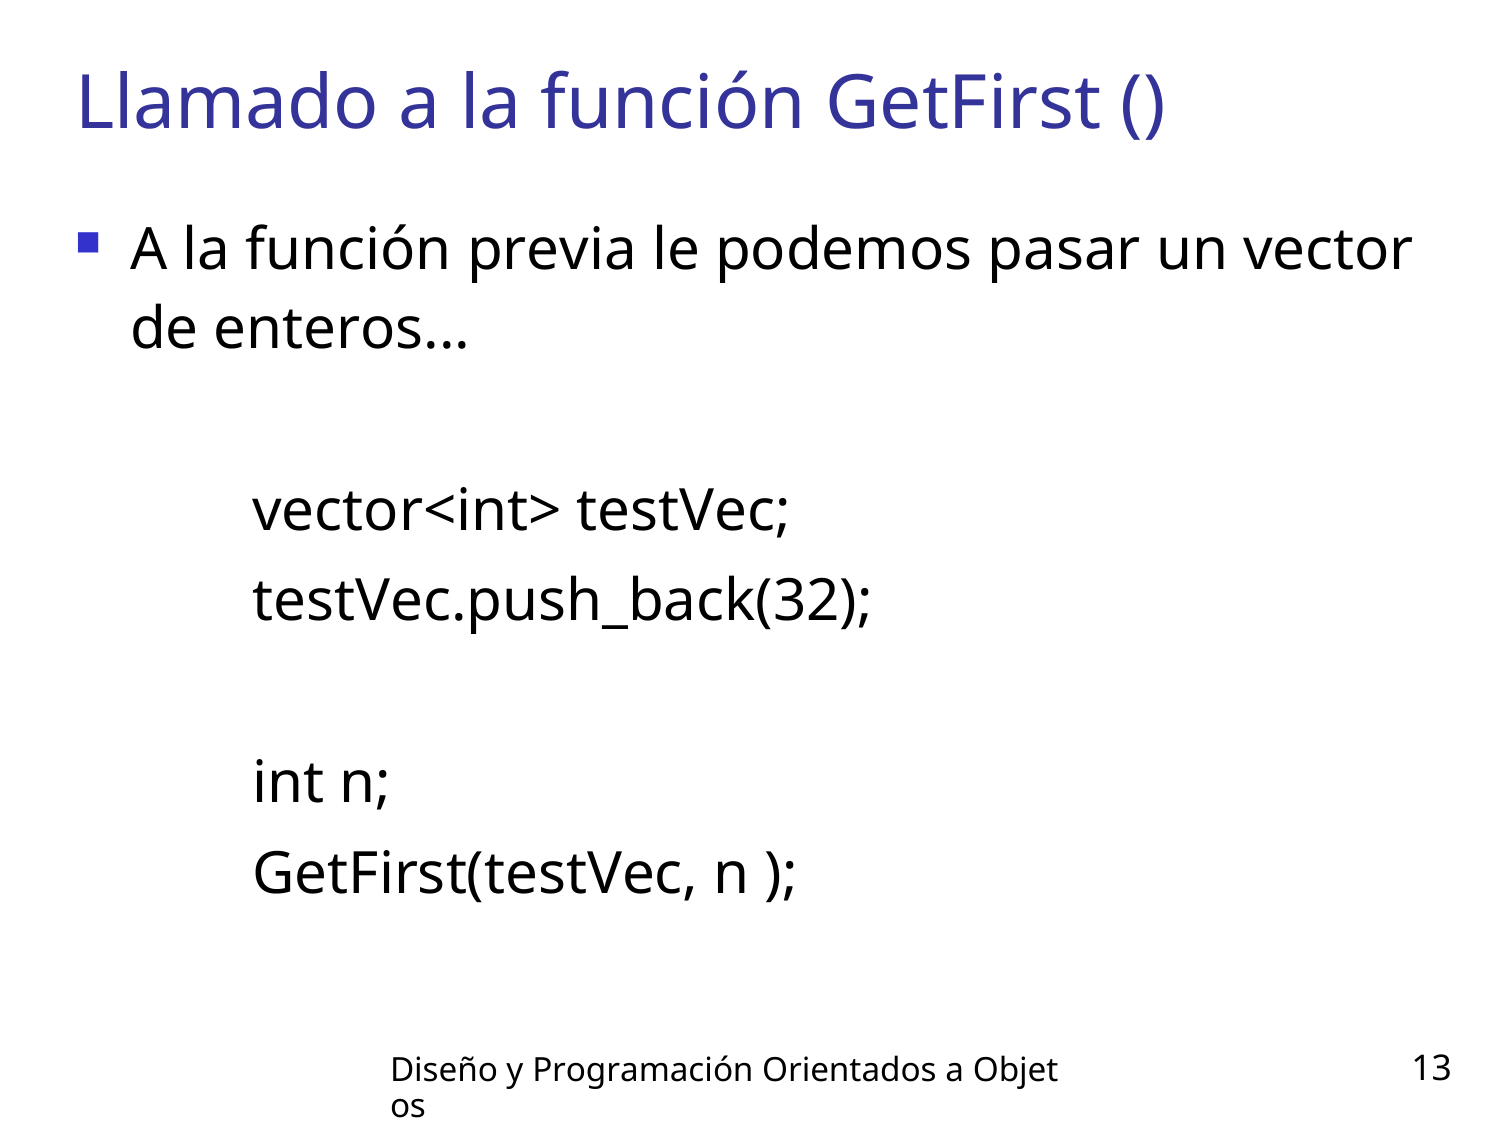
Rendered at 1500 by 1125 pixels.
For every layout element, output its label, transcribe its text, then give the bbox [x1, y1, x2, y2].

title Llamado a la función GetFirst ()‏ [75, 18, 1466, 181]
list A la función previa le podemos pasar un vector de enteros... vector<int> testVec; testVec.push_back(32); int n; GetFirst(testVec, n ); [75, 207, 1462, 1013]
